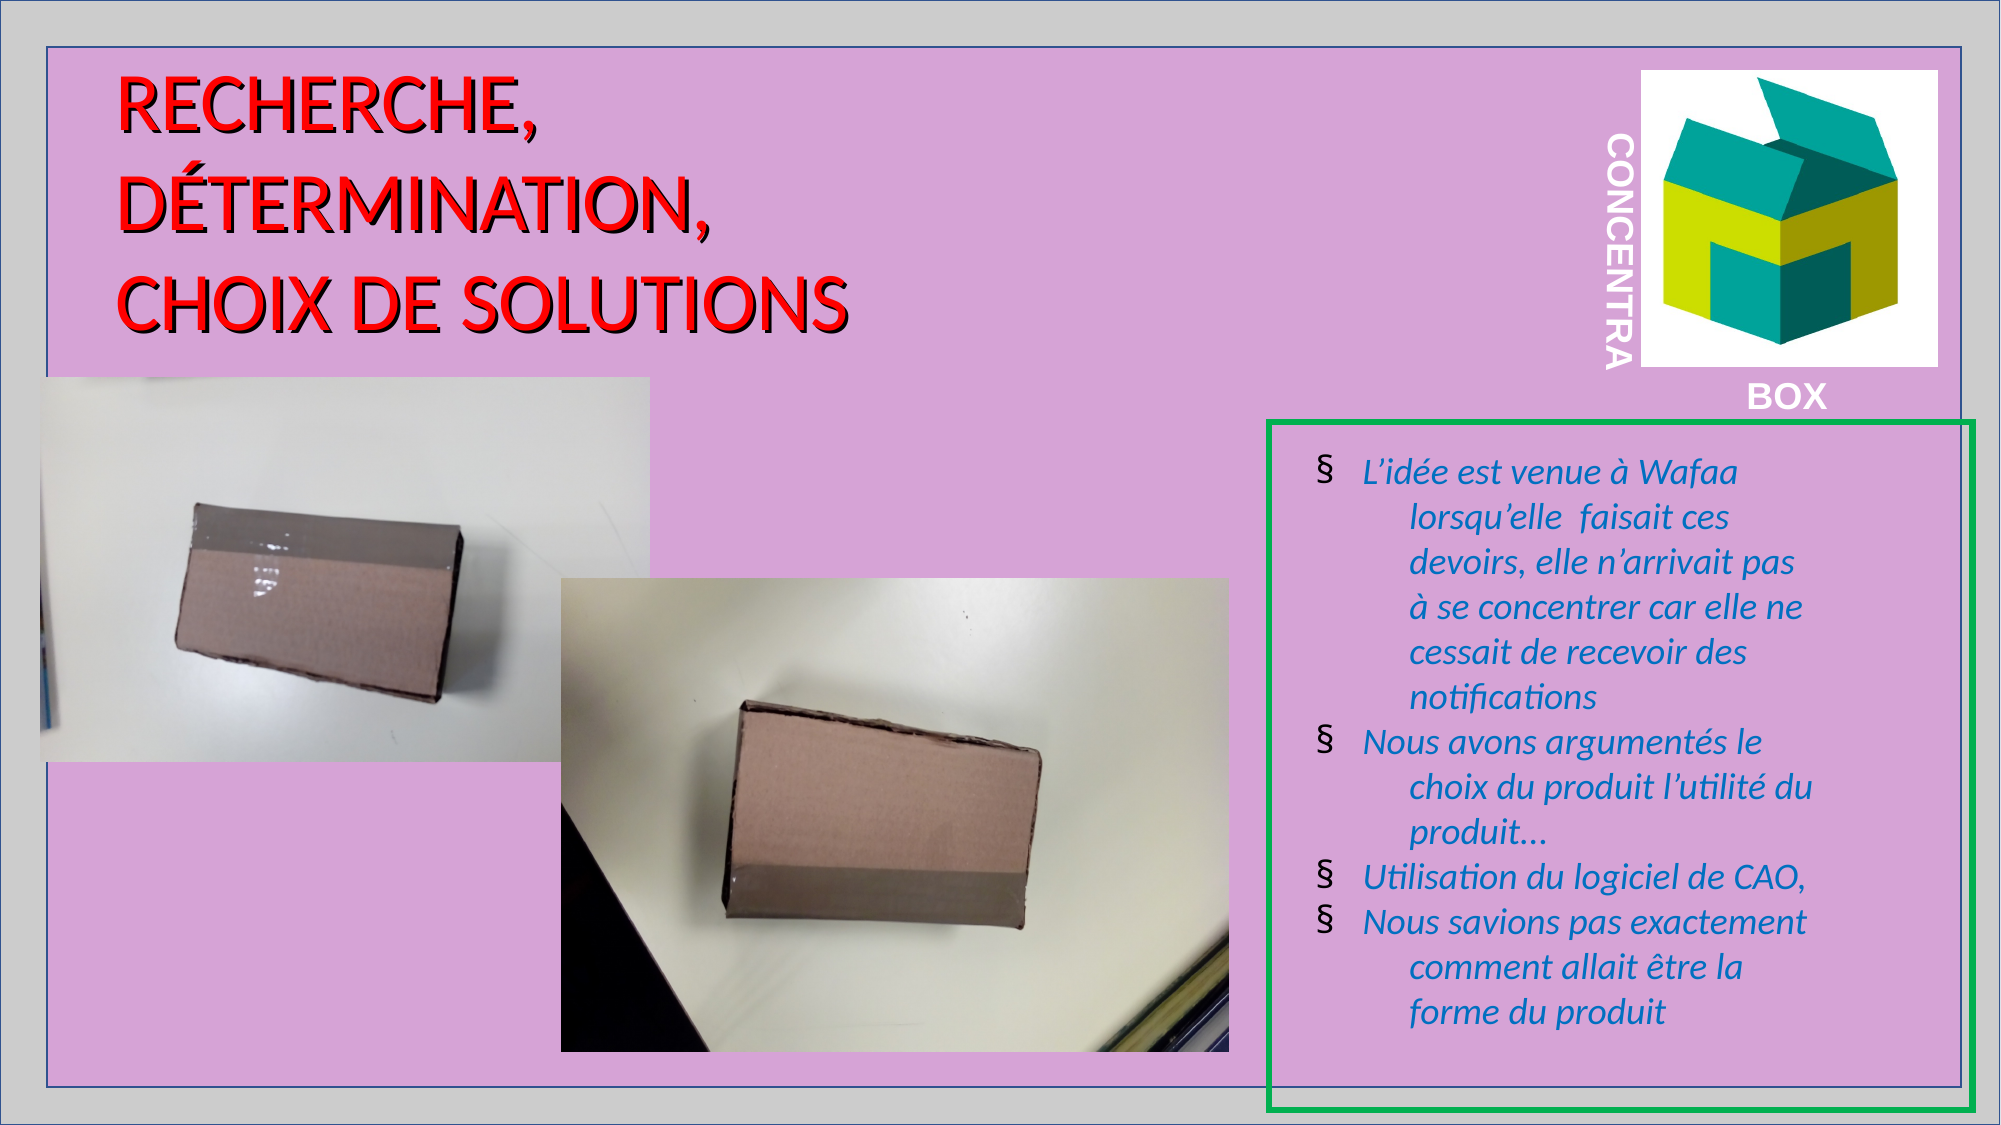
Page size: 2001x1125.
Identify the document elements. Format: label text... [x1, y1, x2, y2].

picture [1641, 70, 1938, 367]
text_box RECHERCHE, DÉTERMINATION, CHOIX DE SOLUTIONS [100, 39, 1707, 358]
text_box L’idée est venue à Wafaa lorsqu’elle faisait ces devoirs, elle n’arrivait pas à se concentrer car elle ne cessait de recevoir des notifications Nous avons argumentés le choix du produit l’utilité du produit... Utilisation du logiciel de CAO, Nous savions pas exactement comment allait être la forme du produit [1301, 439, 1831, 1084]
picture [40, 377, 1229, 1052]
